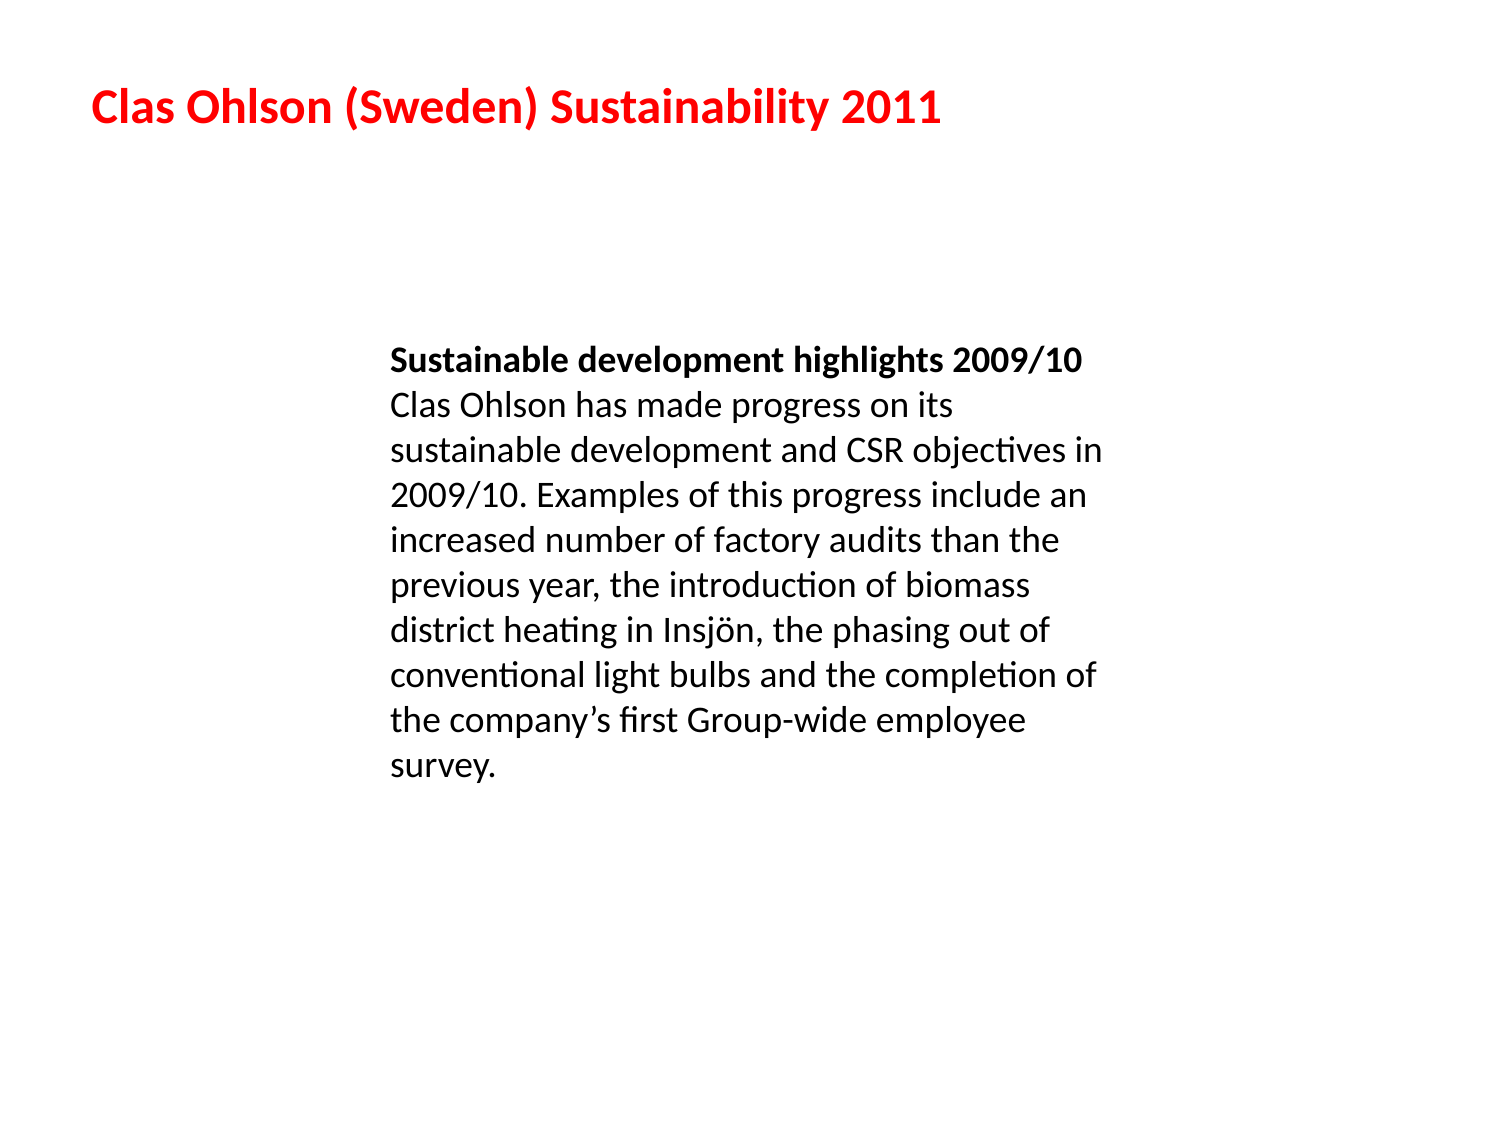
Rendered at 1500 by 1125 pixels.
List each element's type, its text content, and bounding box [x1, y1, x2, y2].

text_box Clas Ohlson (Sweden) Sustainability 2011 [76, 66, 987, 143]
text_box Sustainable development highlights 2009/10 Clas Ohlson has made progress on its sustainable development and CSR objectives in 2009/10. Examples of this progress include an increased number of factory audits than the previous year, the introduction of biomass district heating in Insjön, the phasing out of conventional light bulbs and the completion of the company’s first Group-wide employee survey. [375, 328, 1125, 793]
